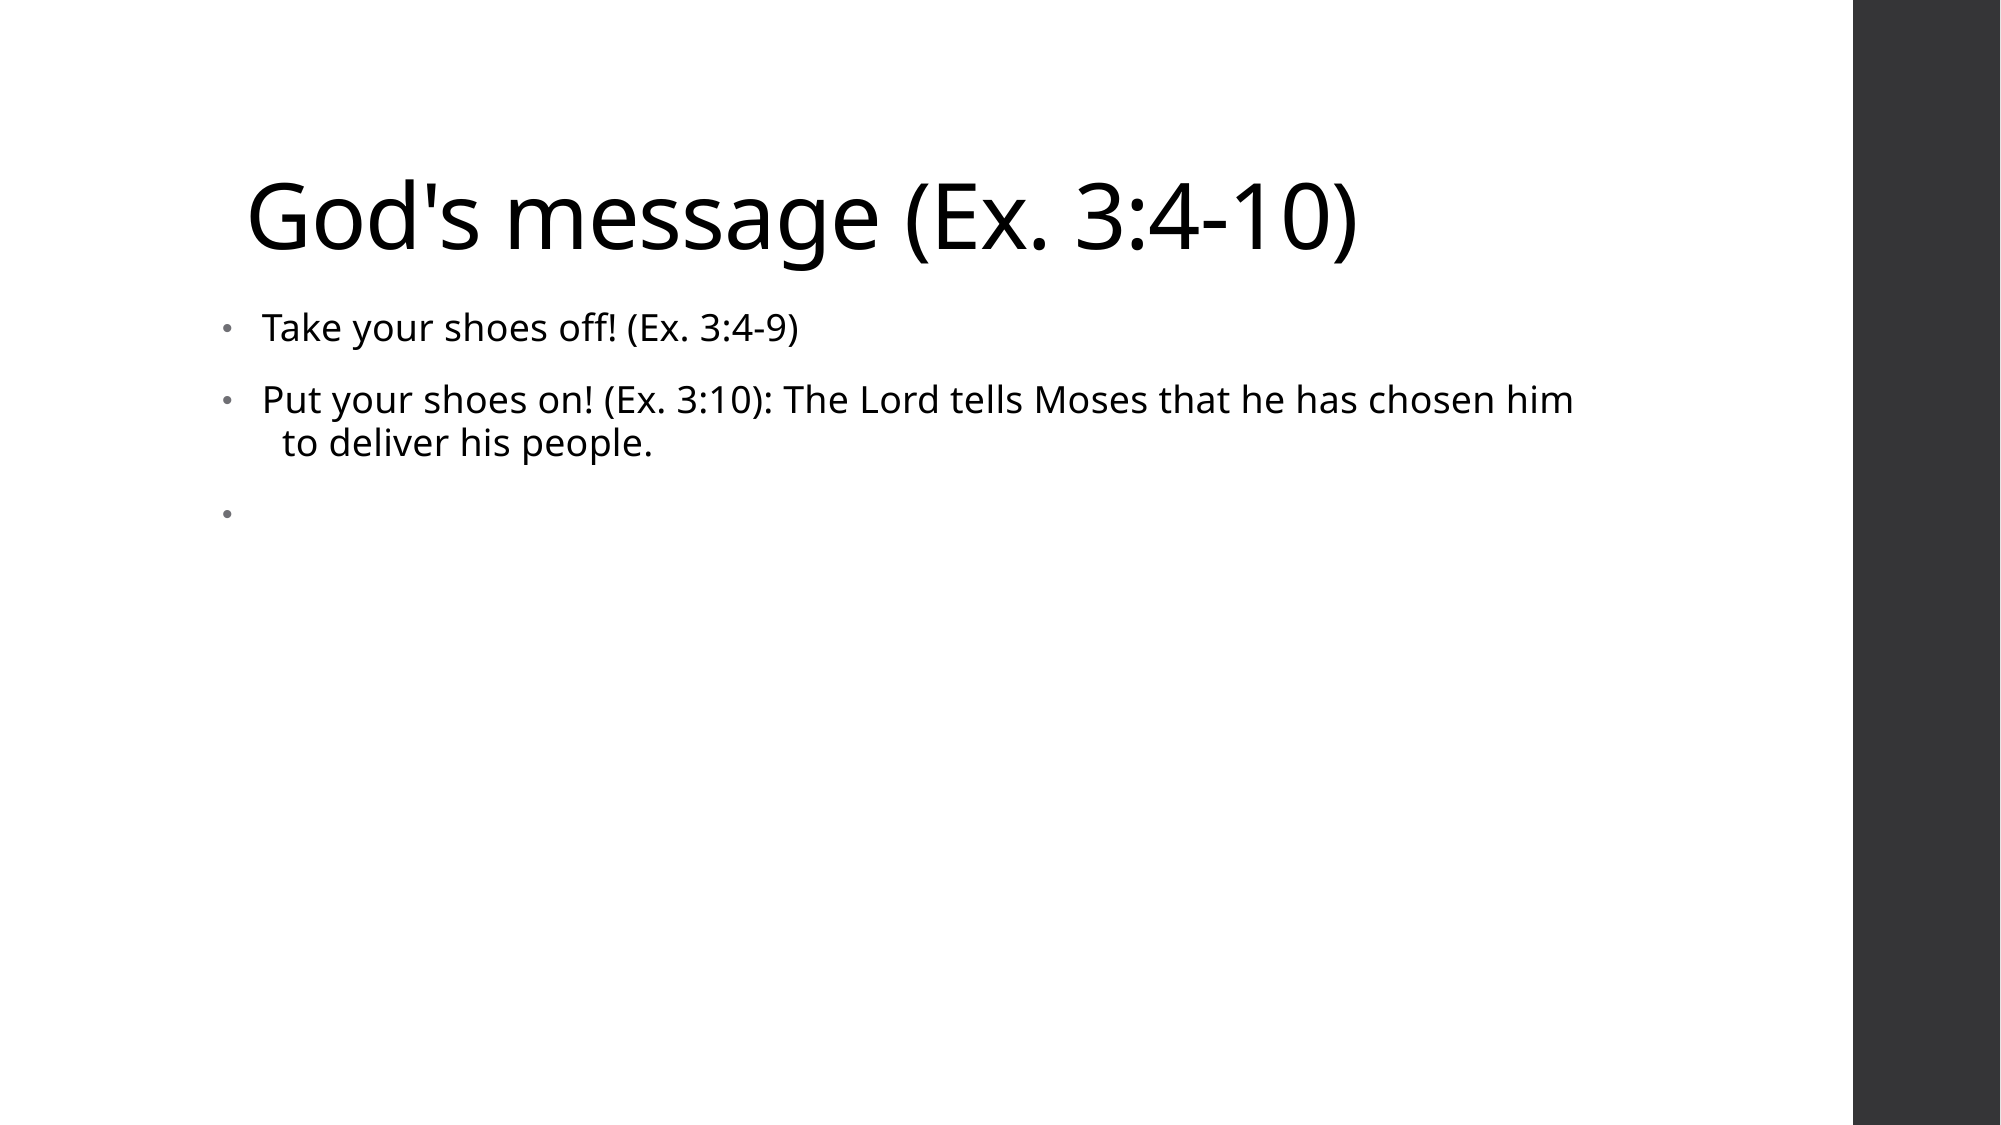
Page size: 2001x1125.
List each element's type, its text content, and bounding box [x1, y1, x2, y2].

list Take your shoes off! (Ex. 3:4-9) Put your shoes on! (Ex. 3:10): The Lord tells Moses that he has chosen him to deliver his people. [206, 299, 1617, 1014]
title God's message (Ex. 3:4-10) [206, 60, 1797, 278]
